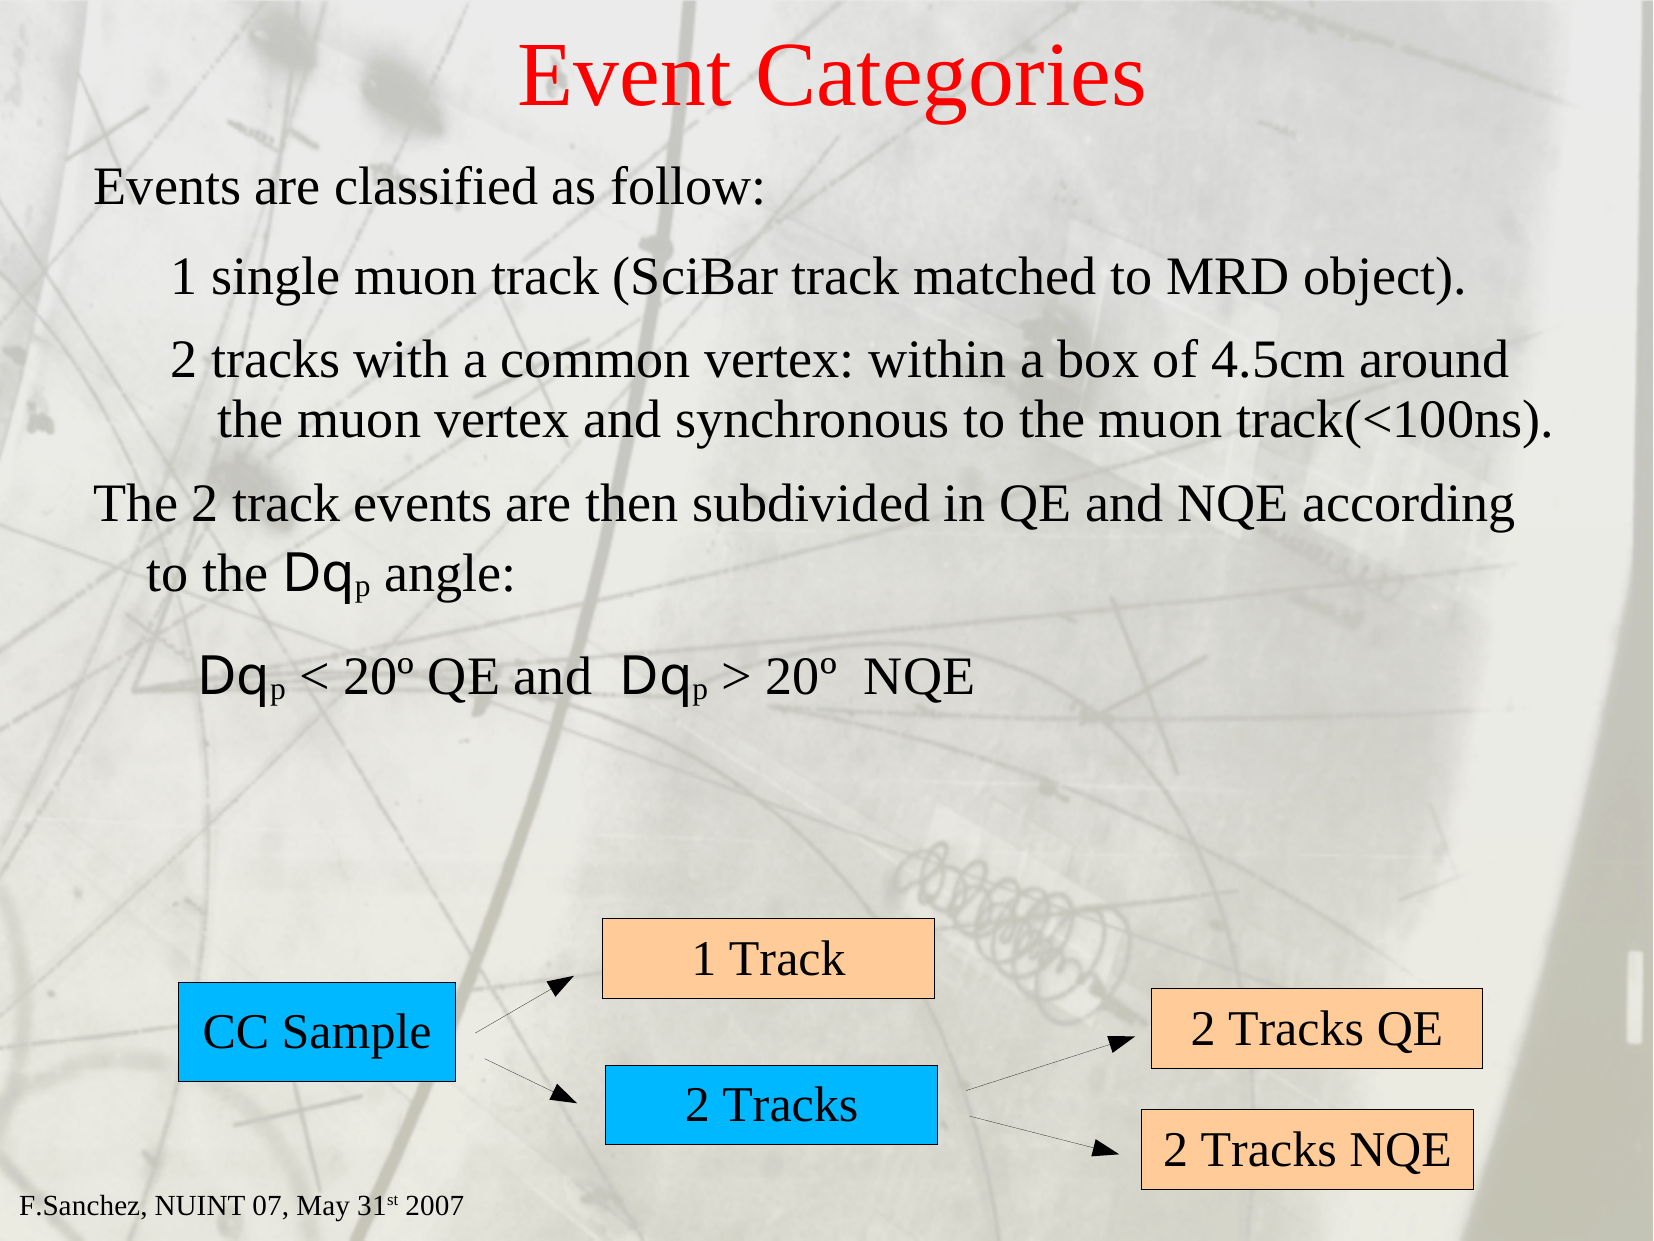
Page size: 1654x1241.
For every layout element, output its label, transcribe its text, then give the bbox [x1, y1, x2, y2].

list Events are classified as follow: 1 single muon track (SciBar track matched to MRD object). 2 tracks with a common vertex: within a box of 4.5cm around the muon vertex and synchronous to the muon track(<100ns). The 2 track events are then subdivided in QE and NQE according to the Dqp angle: Dqp < 20º QE and Dqp > 20º NQE [76, 156, 1565, 849]
text_box 2 Tracks [605, 1065, 938, 1145]
text_box CC Sample [178, 982, 456, 1082]
text_box 2 Tracks NQE [1141, 1109, 1474, 1190]
title Event Categories [88, 0, 1577, 150]
picture [0, 0, 1654, 1241]
text_box 1 Track [602, 918, 935, 999]
text_box 2 Tracks QE [1151, 988, 1483, 1069]
